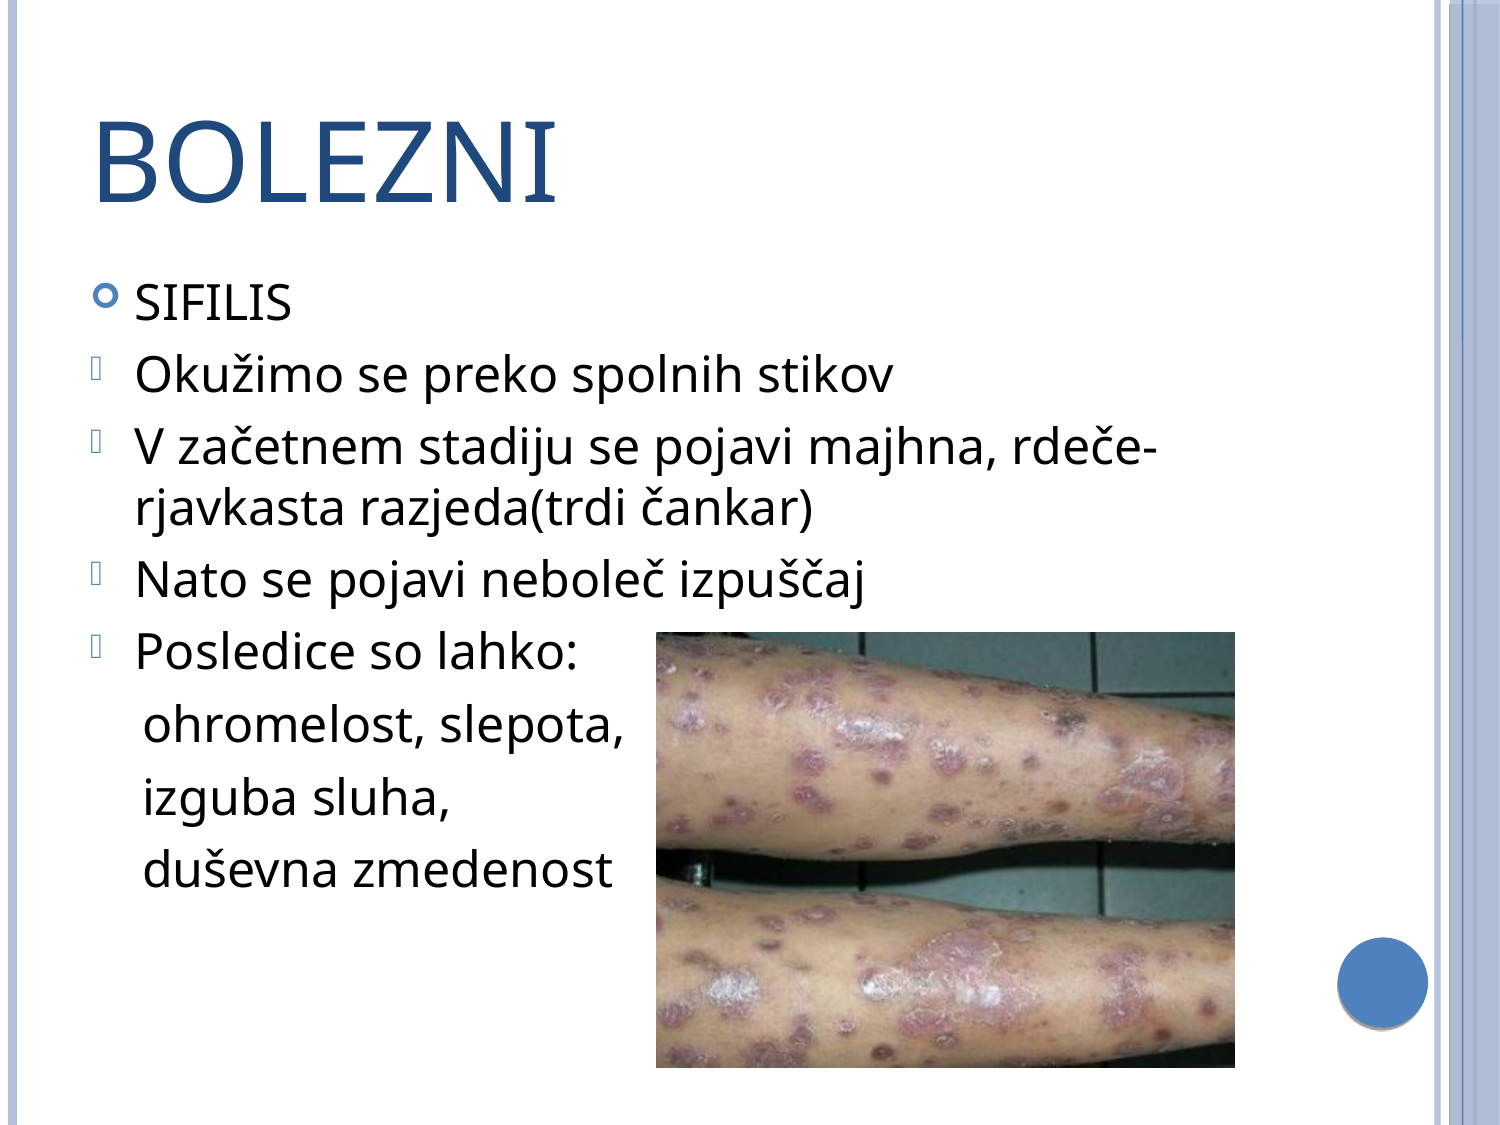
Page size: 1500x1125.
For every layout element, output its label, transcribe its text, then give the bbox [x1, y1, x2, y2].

title bolezni [75, 45, 1300, 233]
list SIFILIS Okužimo se preko spolnih stikov V začetnem stadiju se pojavi majhna, rdeče-rjavkasta razjeda(trdi čankar) Nato se pojavi neboleč izpuščaj Posledice so lahko: ohromelost, slepota, izguba sluha, duševna zmedenost [75, 262, 1300, 1062]
picture [656, 632, 1235, 1068]
